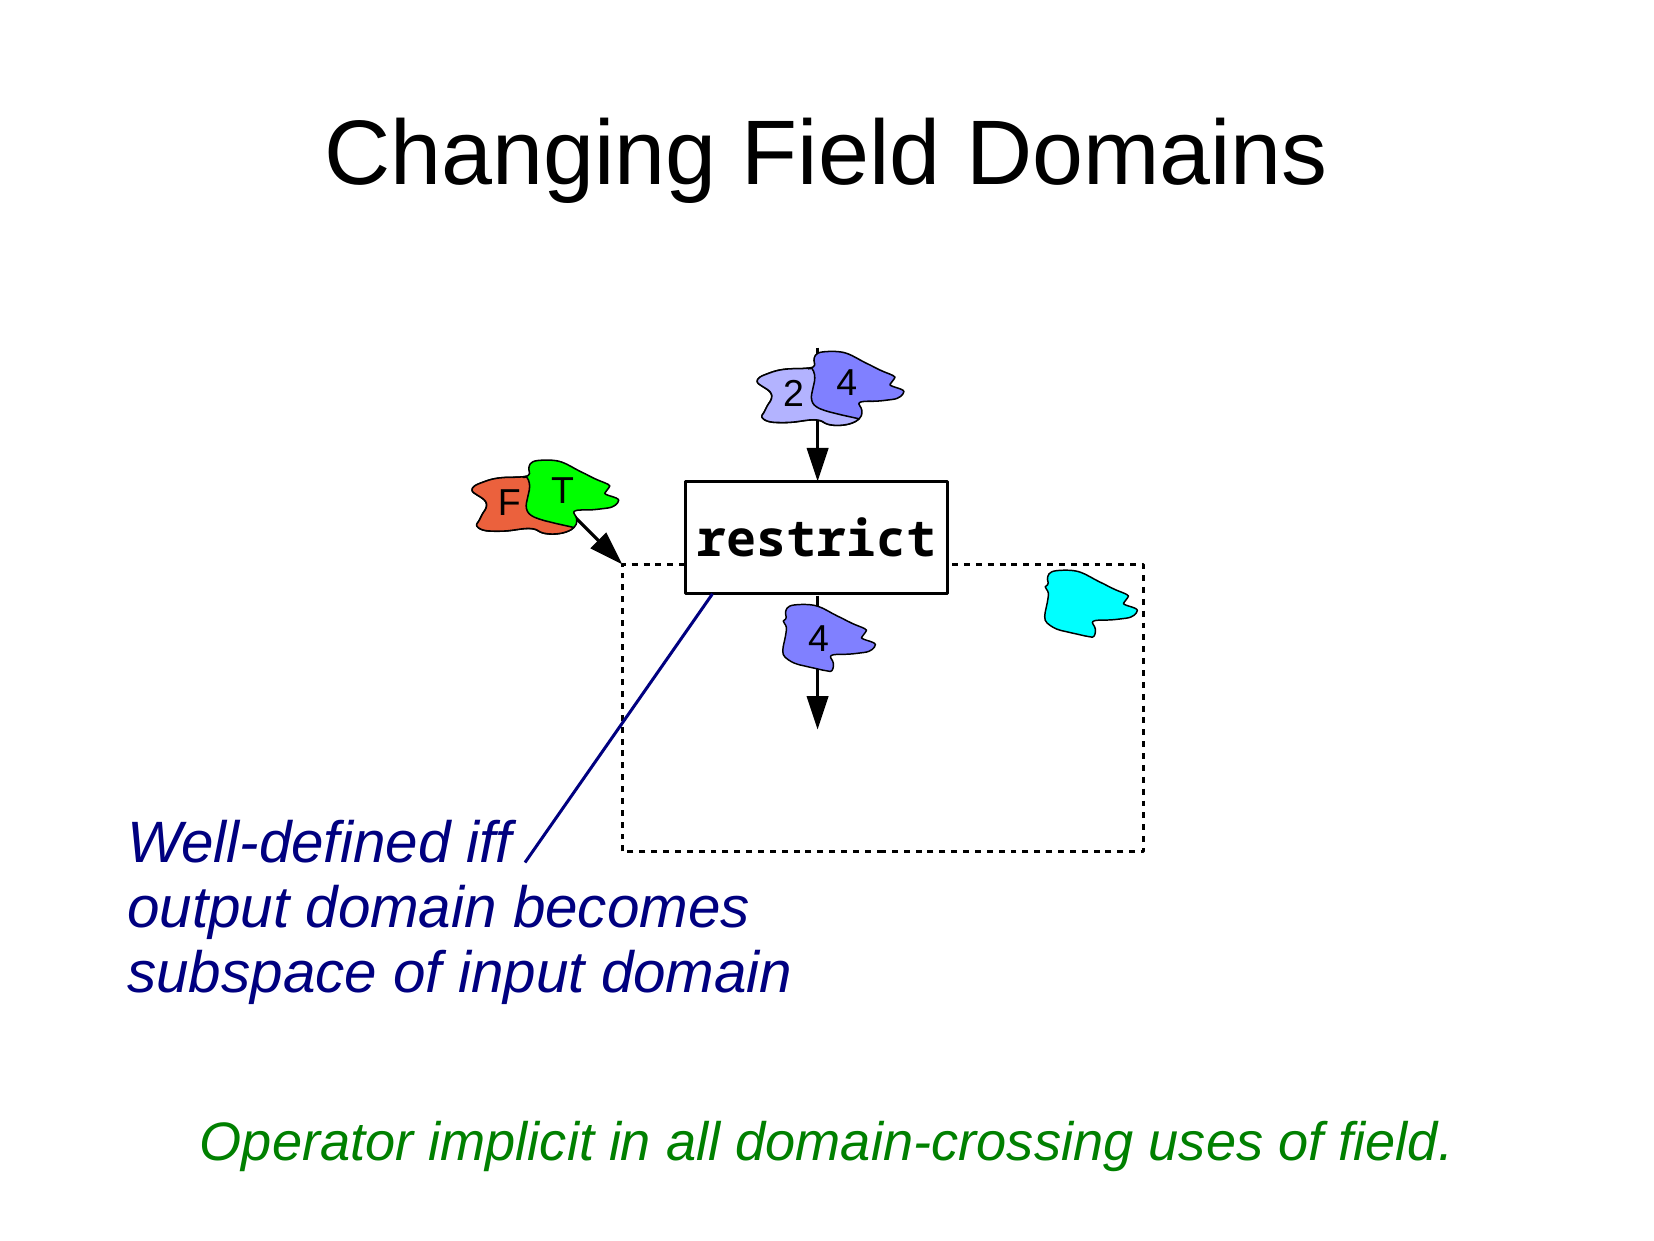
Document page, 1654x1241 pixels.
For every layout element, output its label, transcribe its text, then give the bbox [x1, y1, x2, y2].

text_box [761, 404, 768, 422]
text_box [1044, 570, 1138, 638]
text_box Well-defined iff output domain becomes subspace of input domain [112, 802, 826, 1013]
text_box [476, 513, 483, 530]
text_box [757, 373, 768, 391]
text_box F [483, 474, 534, 532]
text_box [813, 351, 862, 426]
text_box [472, 482, 483, 499]
text_box [587, 474, 619, 510]
text_box restrict [685, 481, 948, 594]
text_box 4 [821, 353, 872, 411]
text_box T [536, 462, 587, 520]
text_box 4 [782, 604, 876, 672]
text_box [872, 366, 904, 402]
list Operator implicit in all domain-crossing uses of field. [82, 1111, 1572, 1181]
title Changing Field Domains [82, 49, 1571, 257]
text_box [528, 460, 577, 535]
text_box 2 [768, 365, 819, 423]
